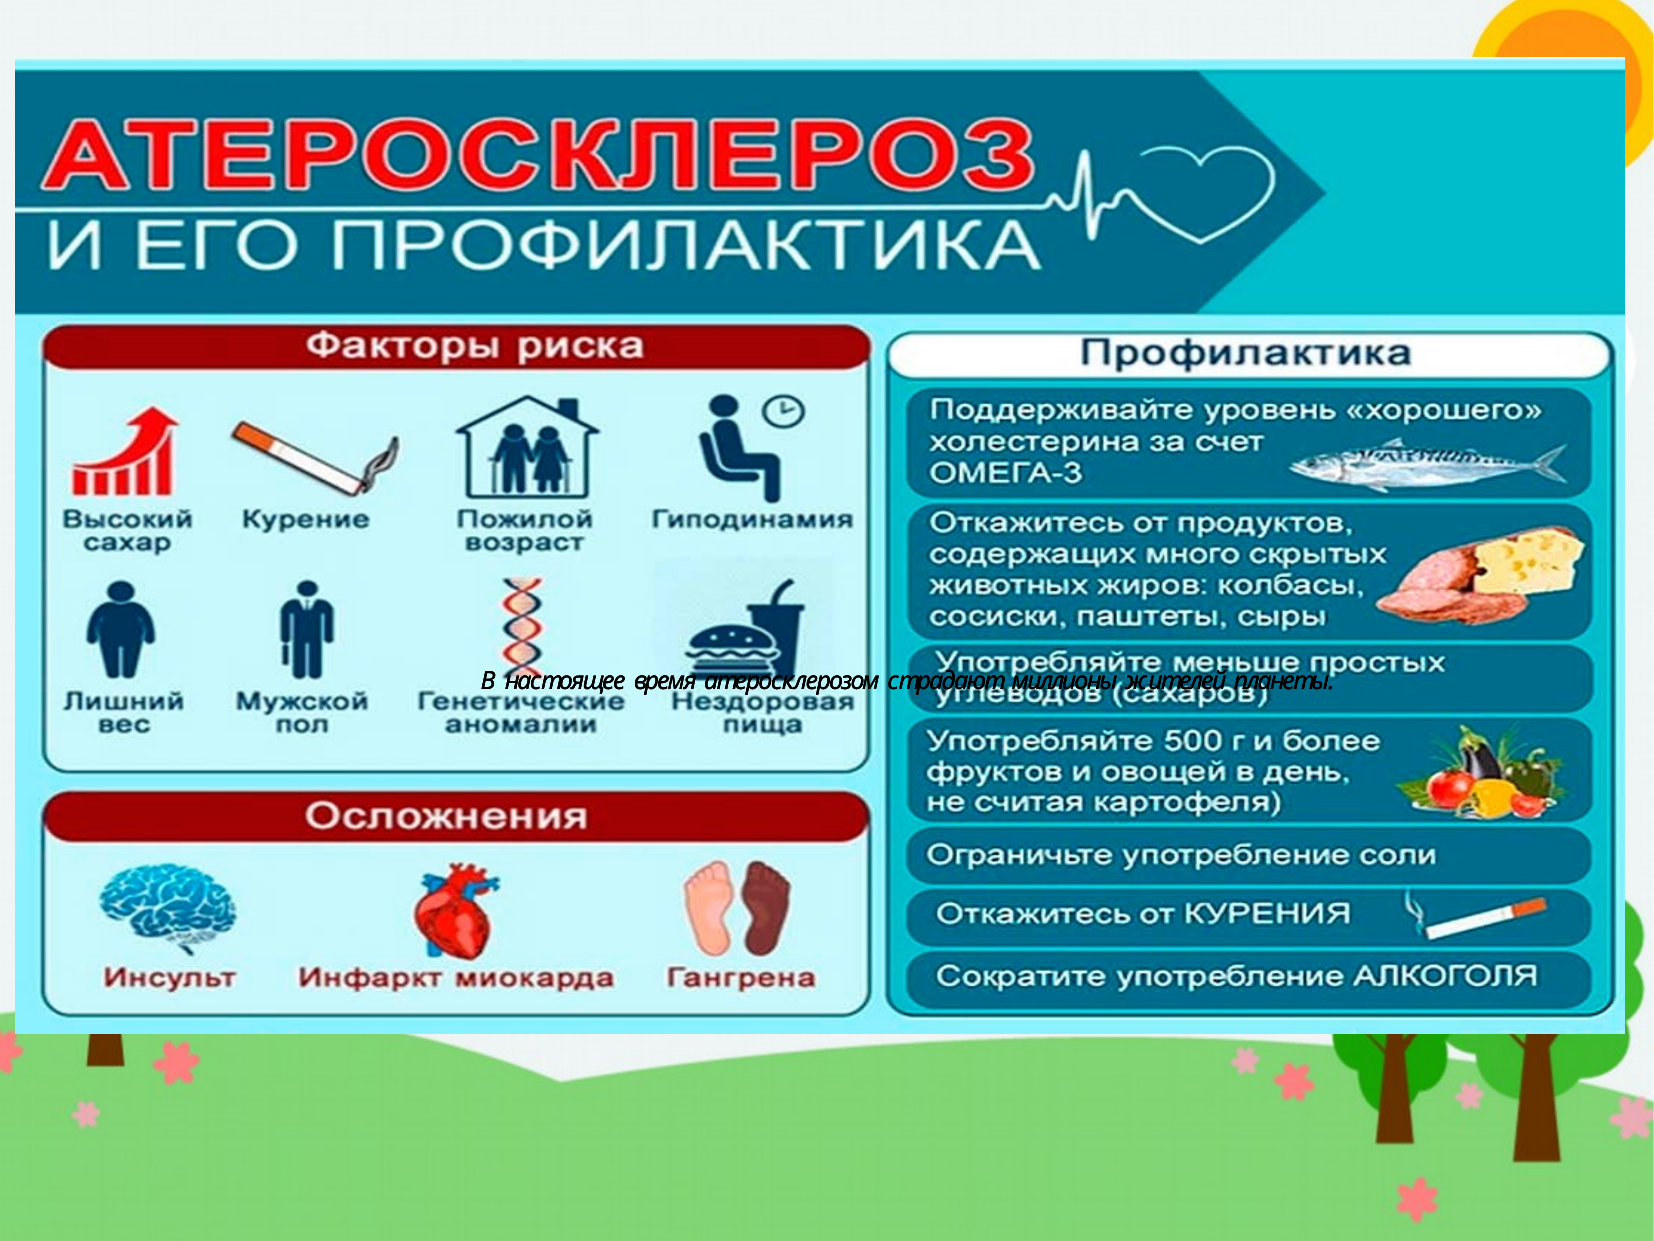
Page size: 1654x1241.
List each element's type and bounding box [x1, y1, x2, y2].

chart [329, 533, 1334, 711]
picture [0, 0, 1654, 1241]
